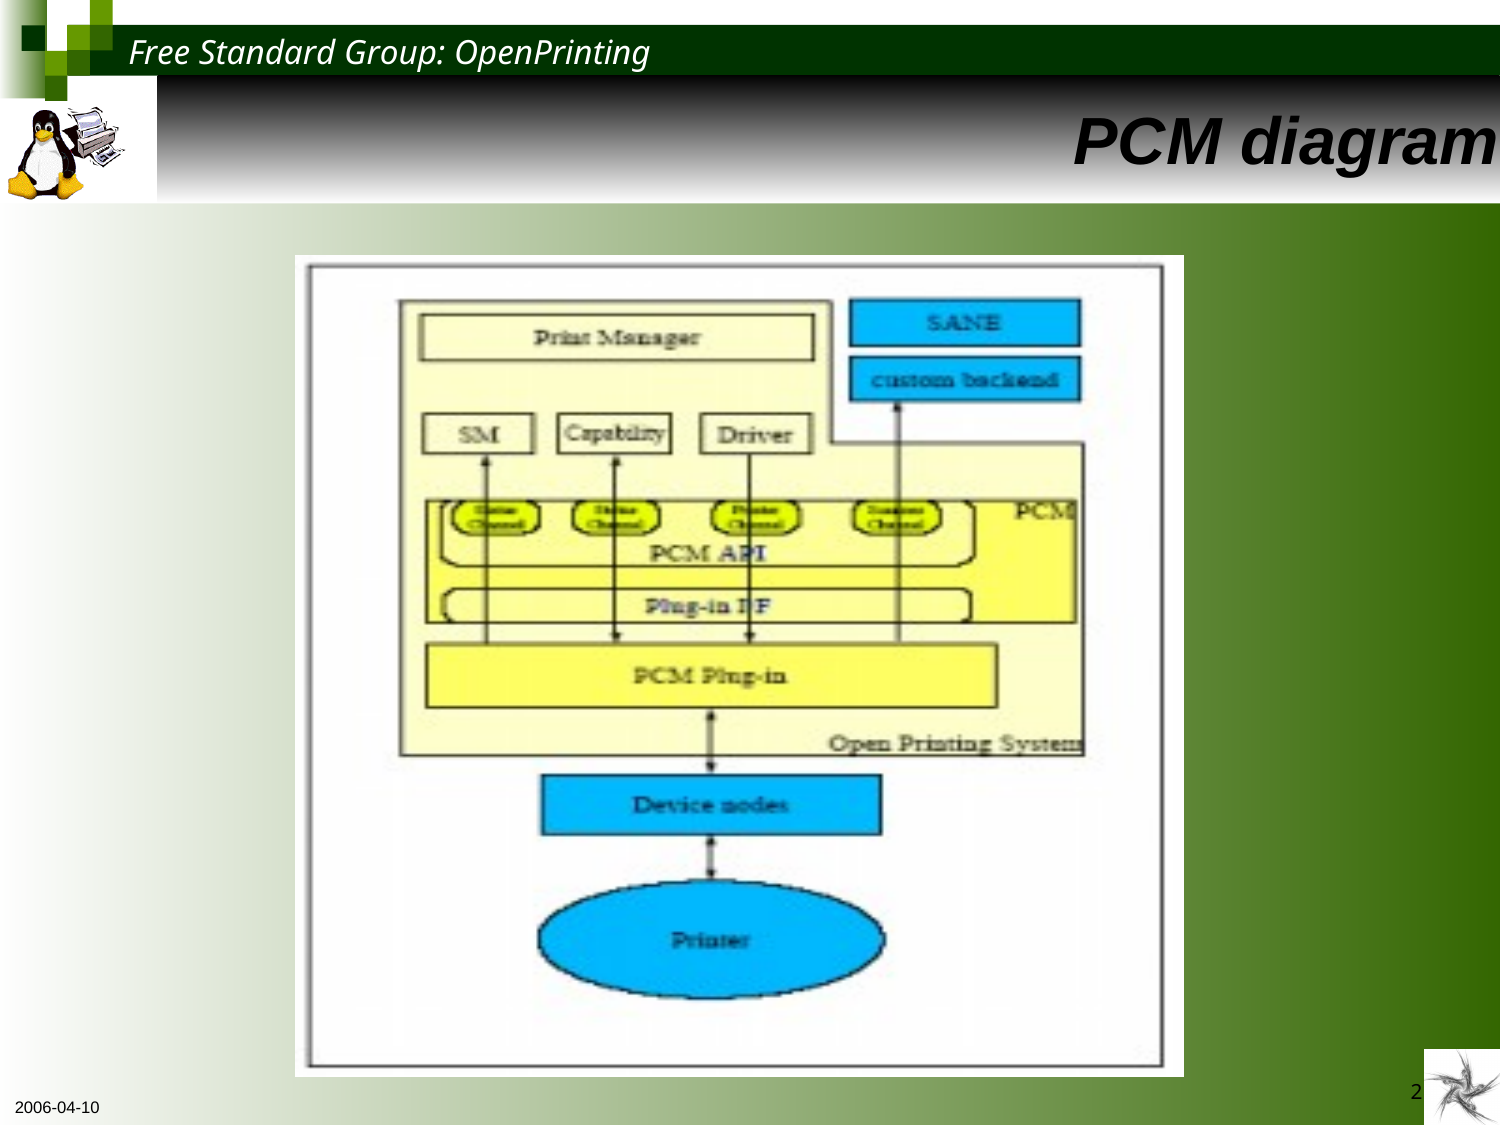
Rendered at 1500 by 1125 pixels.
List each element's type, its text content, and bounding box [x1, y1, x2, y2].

picture [0, 96, 133, 203]
picture [295, 255, 1184, 1077]
picture [1424, 1049, 1500, 1125]
title PCM diagram [157, 75, 1500, 203]
